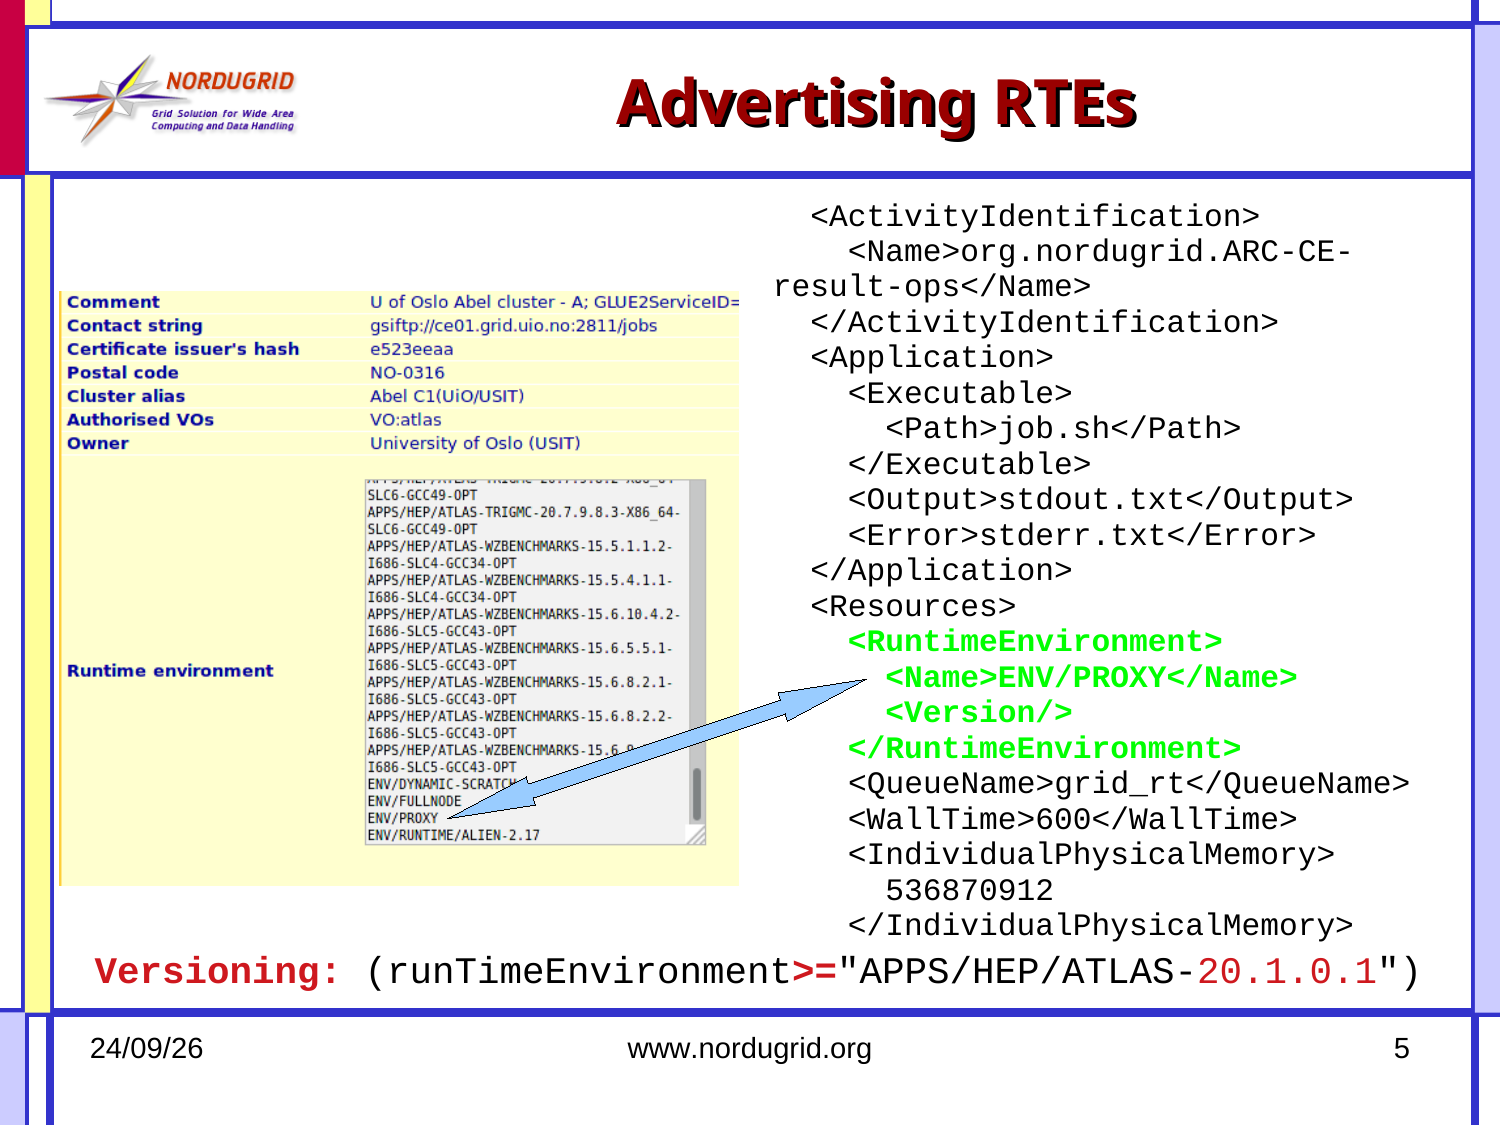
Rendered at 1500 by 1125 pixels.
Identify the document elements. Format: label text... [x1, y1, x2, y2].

title Advertising RTEs [324, 17, 1428, 183]
text_box Versioning: (runTimeEnvironment>="APPS/HEP/ATLAS-20.1.0.1") [79, 944, 1438, 1003]
text_box [447, 679, 867, 819]
picture [59, 291, 739, 886]
list <ActivityIdentification> <Name>org.nordugrid.ARC-CE-result-ops</Name> </ActivityIdentification> <Application> <Executable> <Path>job.sh</Path> </Executable> <Output>stdout.txt</Output> <Error>stderr.txt</Error> </Application> <Resources> <RuntimeEnvironment> <Name>ENV/PROXY</Name> <Version/> </RuntimeEnvironment> <QueueName>grid_rt</QueueName> <WallTime>600</WallTime> <IndividualPhysicalMemory> 536870912 </IndividualPhysicalMemory> [772, 199, 1426, 944]
picture [40, 49, 301, 148]
